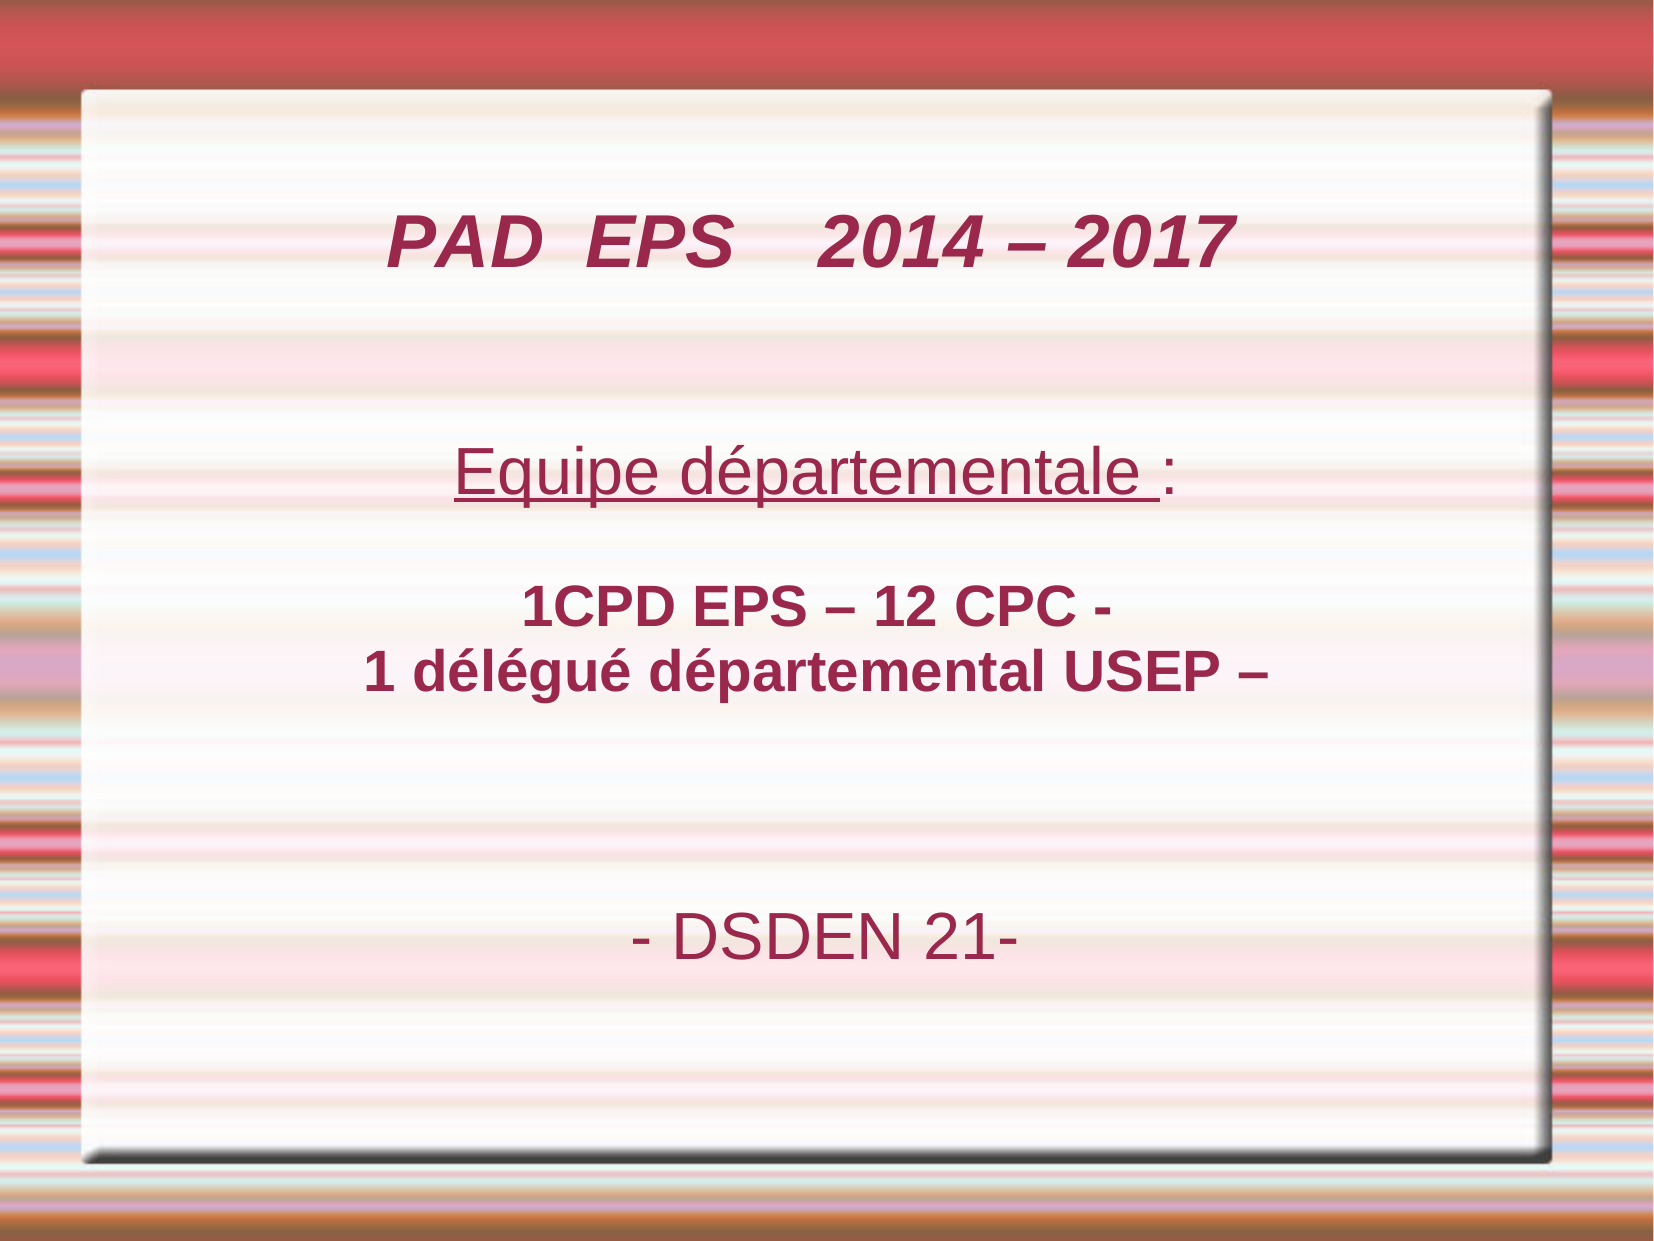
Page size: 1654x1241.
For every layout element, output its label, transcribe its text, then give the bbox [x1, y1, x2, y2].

title PAD EPS 2014 – 2017 [88, 92, 1534, 390]
subtitle Equipe départementale : 1CPD EPS – 12 CPC - 1 délégué départemental USEP – - DSDEN 21- [134, 350, 1516, 1133]
picture [0, 0, 1654, 1241]
